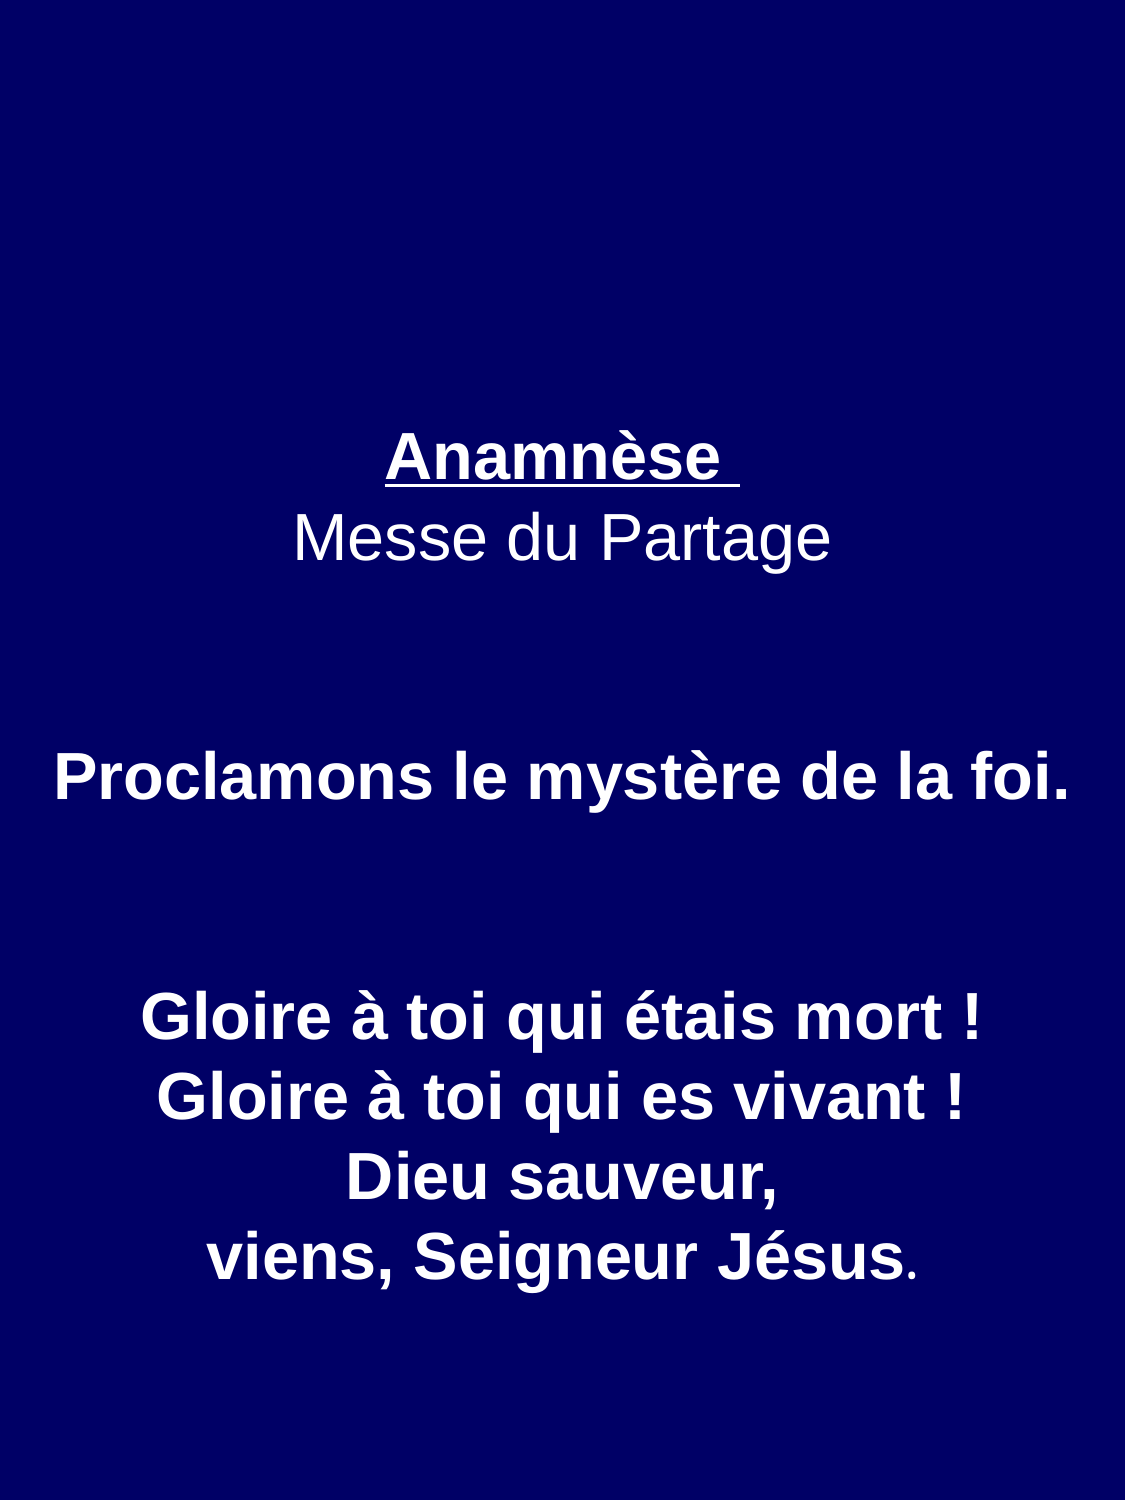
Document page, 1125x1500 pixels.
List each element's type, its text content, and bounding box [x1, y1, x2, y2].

text_box Anamnèse Messe du Partage Proclamons le mystère de la foi. Gloire à toi qui étais mort ! Gloire à toi qui es vivant ! Dieu sauveur, viens, Seigneur Jésus. [38, 343, 1087, 1438]
